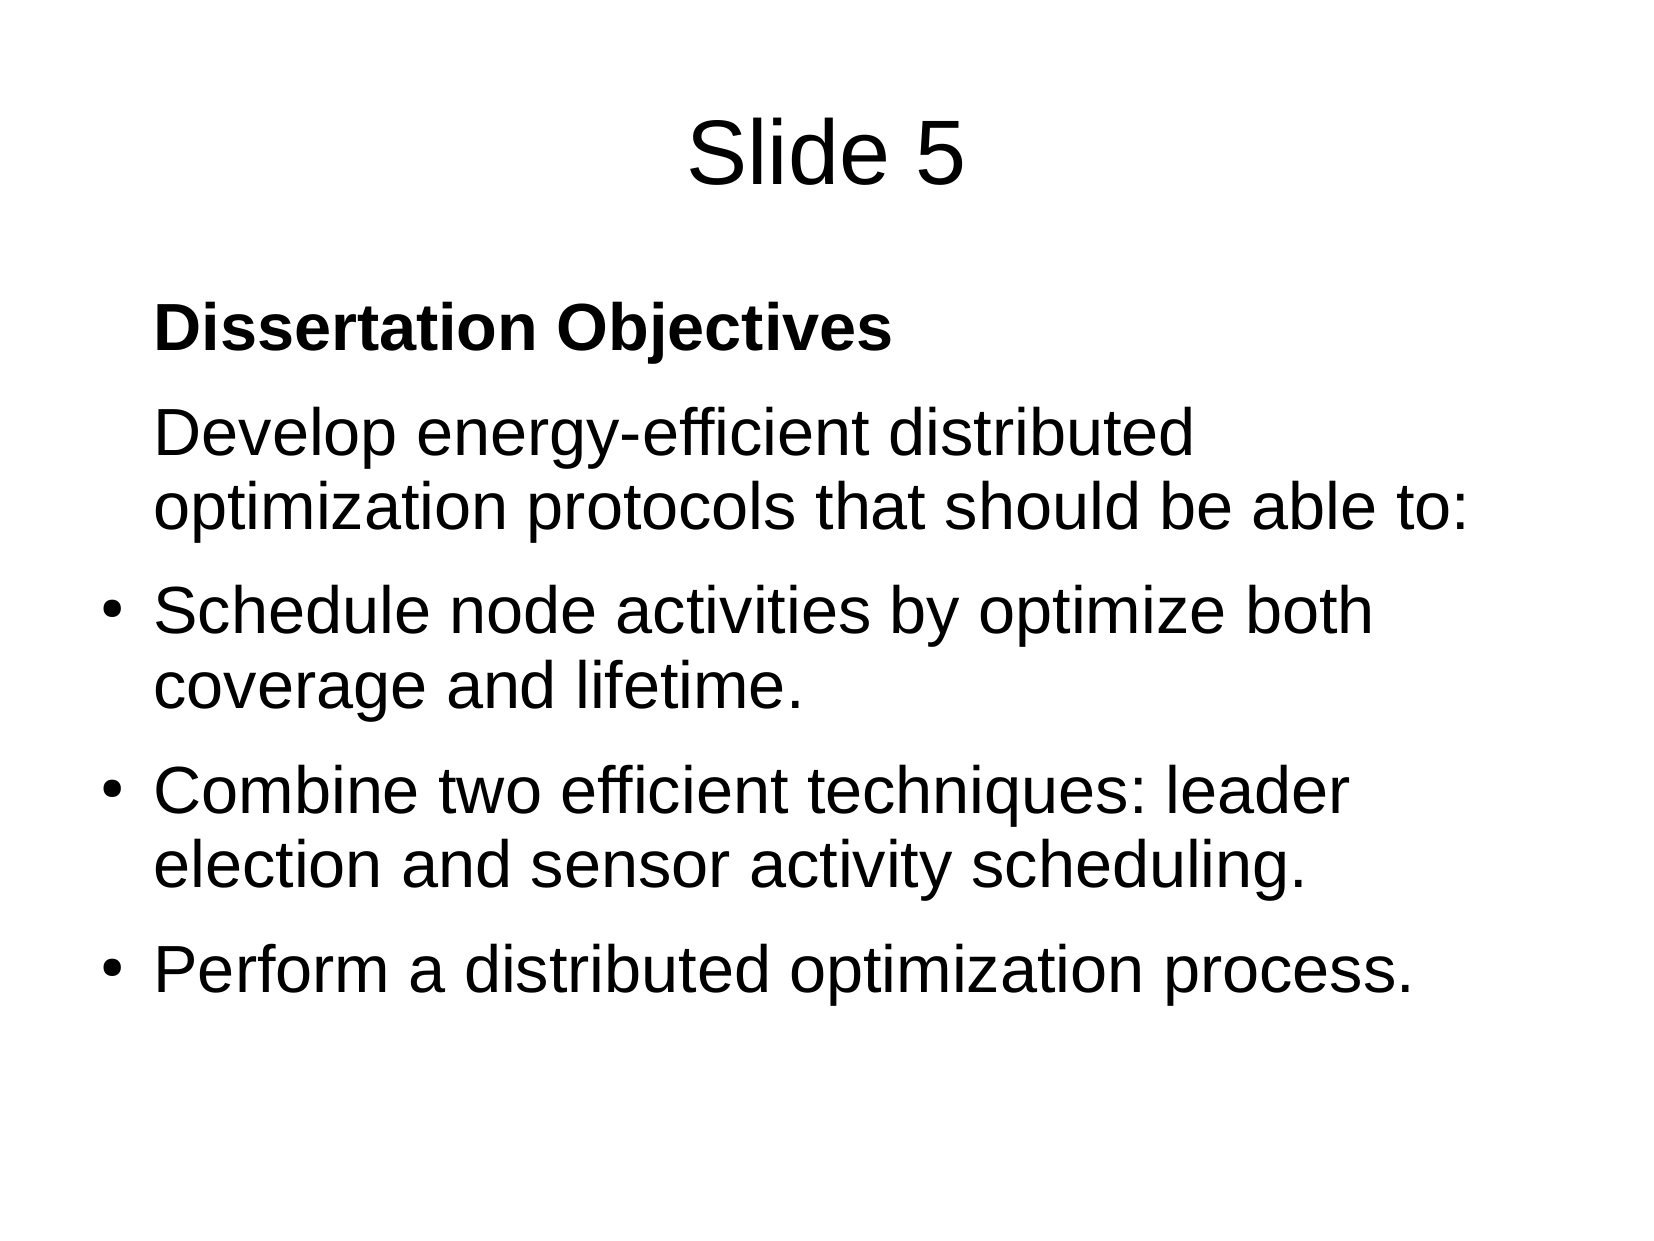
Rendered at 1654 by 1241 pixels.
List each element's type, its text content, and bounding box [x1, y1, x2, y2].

title Slide 5 [82, 49, 1571, 257]
list Dissertation Objectives Develop energy-efficient distributed optimization protocols that should be able to: Schedule node activities by optimize both coverage and lifetime. Combine two efficient techniques: leader election and sensor activity scheduling. Perform a distributed optimization process. [82, 290, 1538, 1010]
